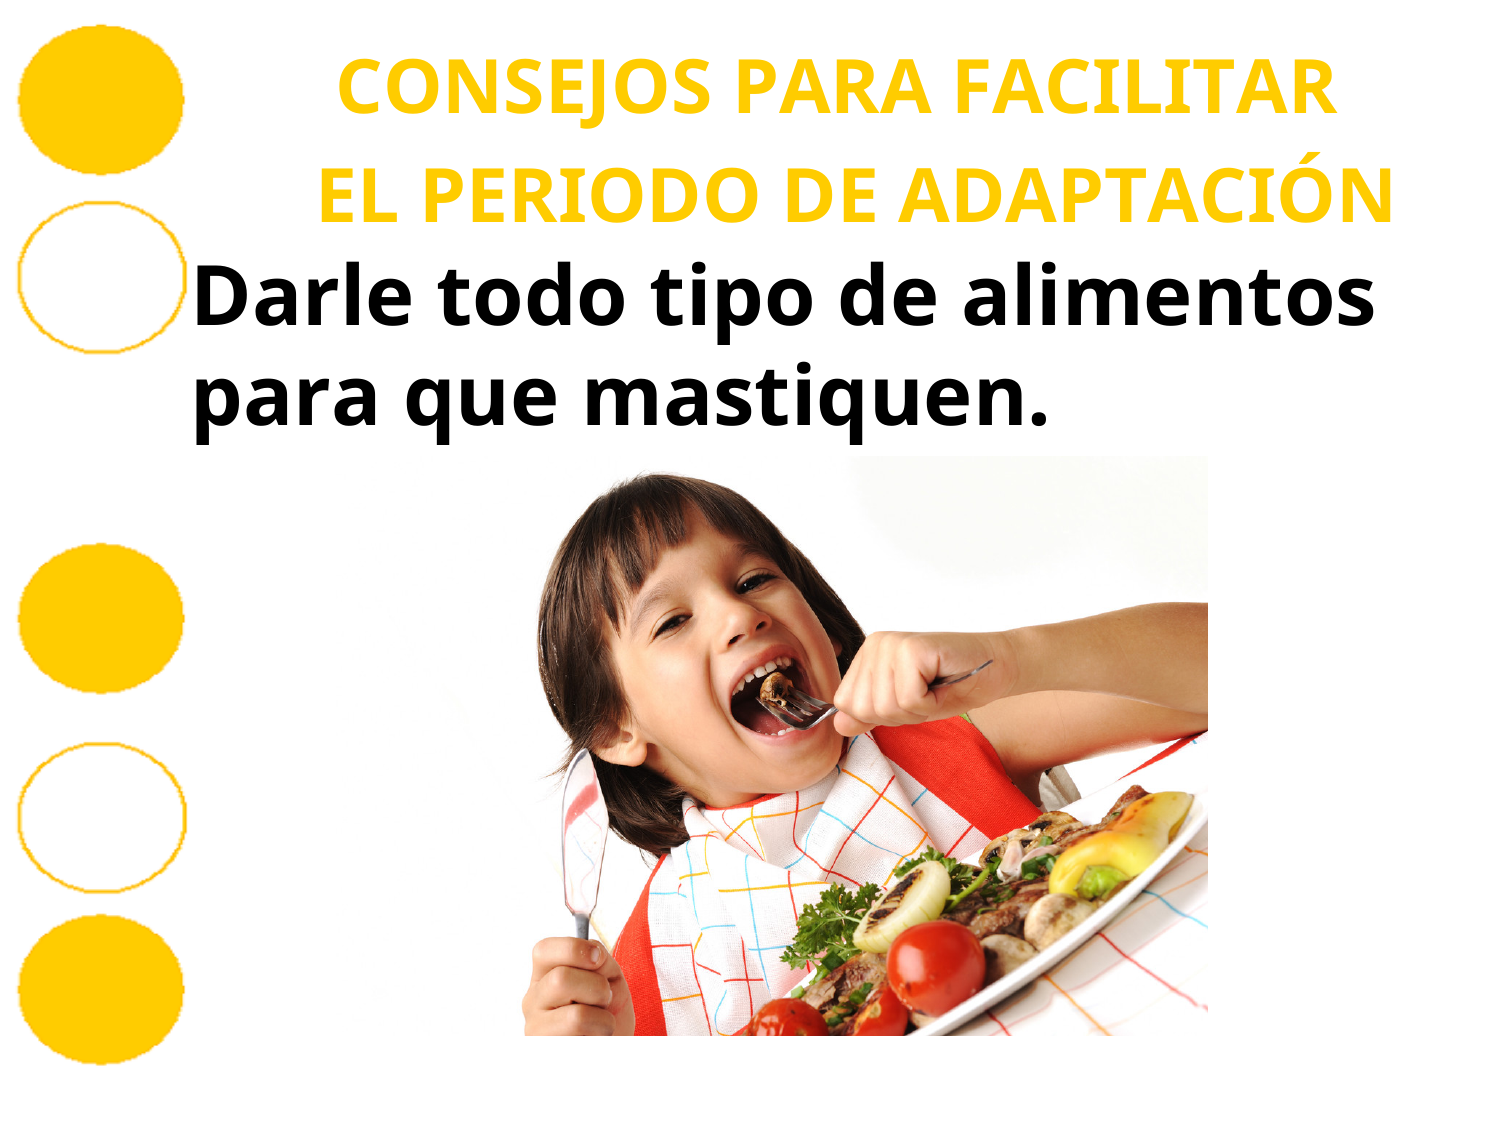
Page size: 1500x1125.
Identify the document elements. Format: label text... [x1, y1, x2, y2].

picture [336, 456, 1208, 1036]
text_box CONSEJOS PARA FACILITAR EL PERIODO DE ADAPTACIÓN [301, 30, 1500, 234]
text_box Darle todo tipo de alimentos para que mastiquen. [175, 234, 1500, 450]
chart [0, 0, 216, 1075]
